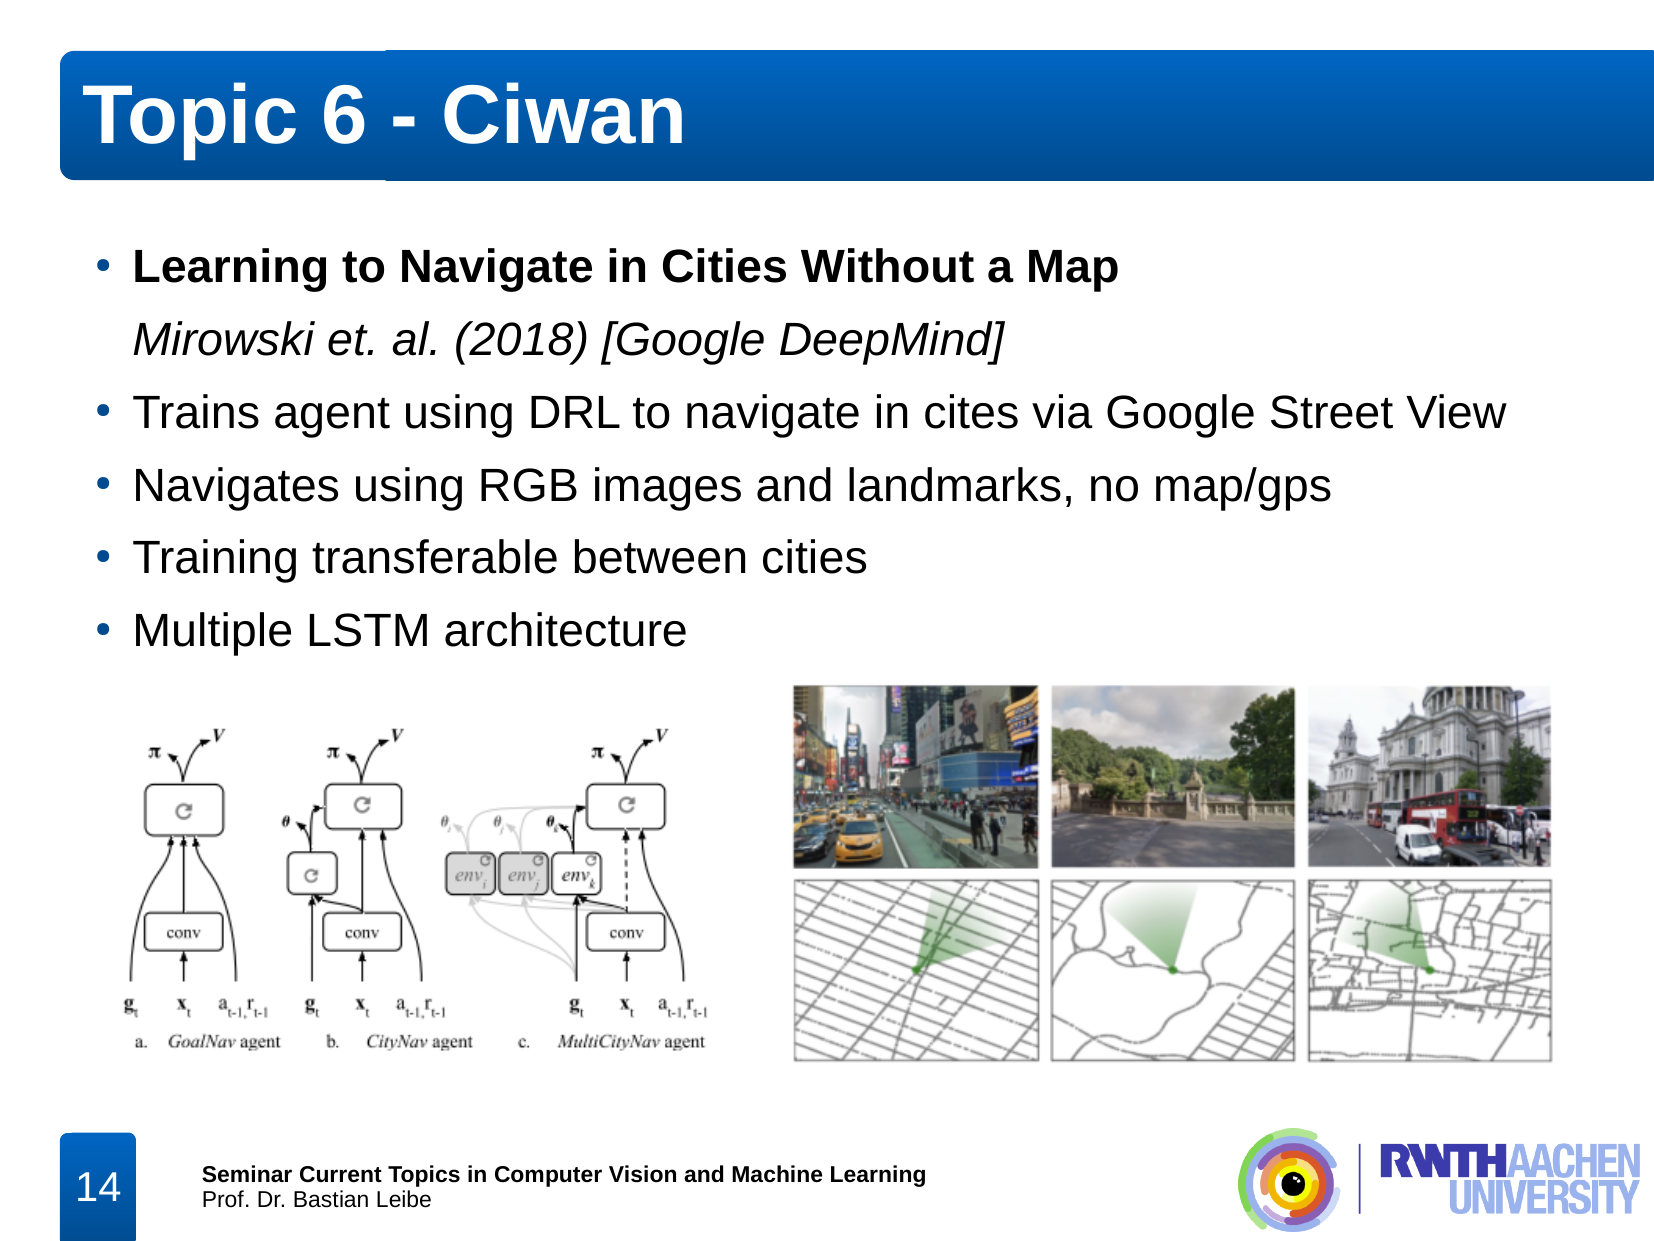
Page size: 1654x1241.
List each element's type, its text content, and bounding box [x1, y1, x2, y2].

picture [108, 704, 736, 1065]
picture [1238, 1128, 1640, 1232]
list Learning to Navigate in Cities Without a Map Mirowski et. al. (2018) [Google DeepMind] Trains agent using DRL to navigate in cites via Google Street View Navigates using RGB images and landmarks, no map/gps Training transferable between cities Multiple LSTM architecture [82, 240, 1538, 661]
title Topic 6 - Ciwan [82, 61, 1571, 168]
picture [769, 659, 1606, 1085]
